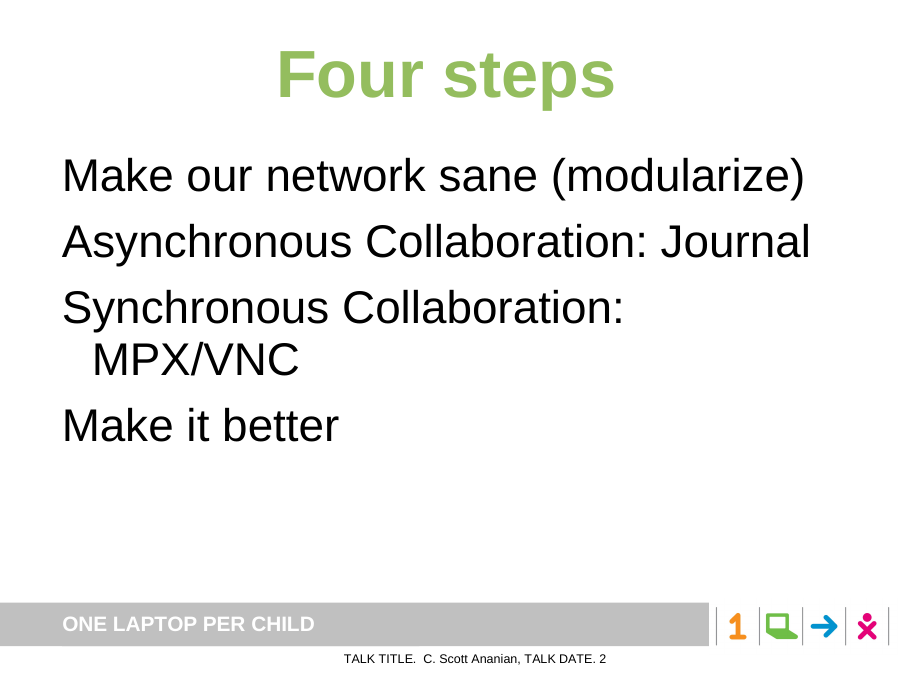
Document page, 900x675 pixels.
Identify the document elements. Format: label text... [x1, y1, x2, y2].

title Four steps [37, 37, 856, 211]
picture [844, 598, 898, 655]
list Make our network sane (modularize) Asynchronous Collaboration: Journal Synchronous Collaboration: MPX/VNC Make it better [61, 150, 844, 675]
